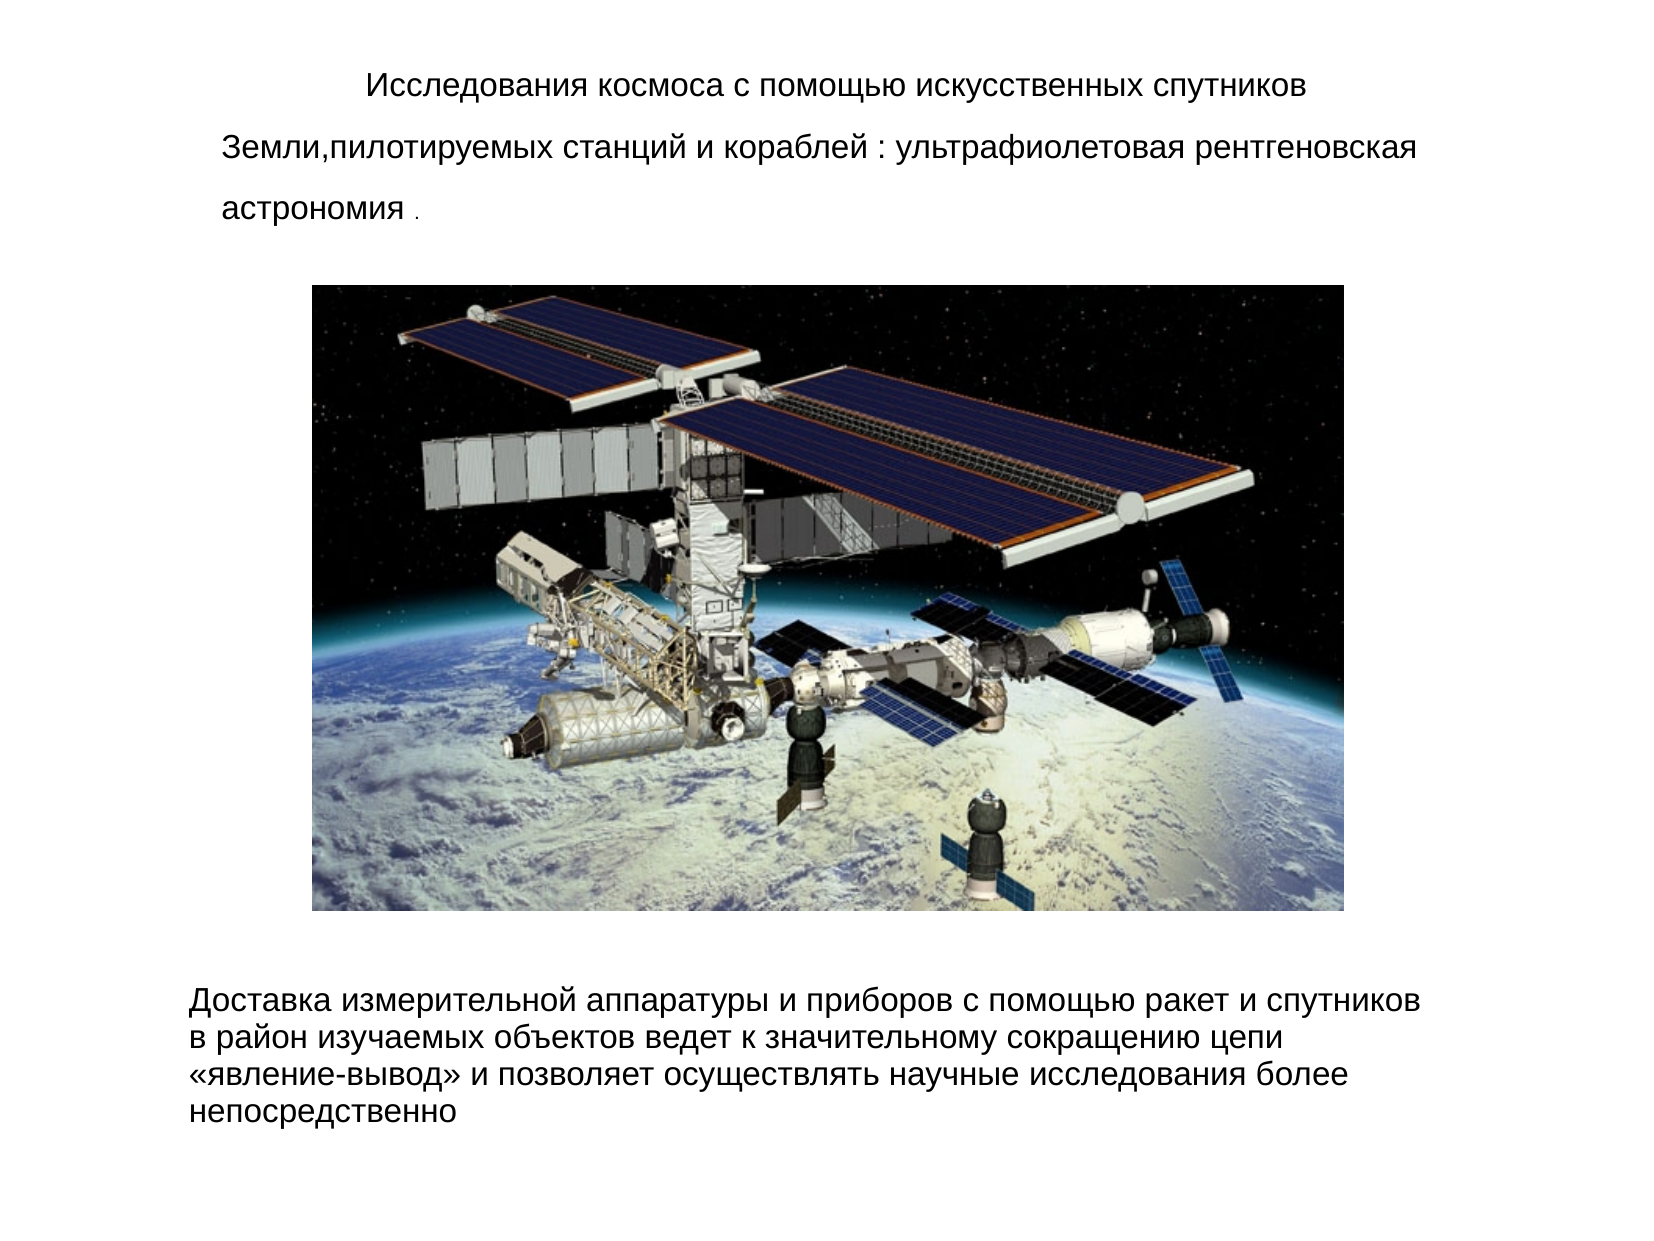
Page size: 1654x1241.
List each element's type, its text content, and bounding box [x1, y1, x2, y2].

text_box Исследования космоса с помощью искусственных спутников Земли,пилотируемых станций и кораблей : ультрафиолетовая рентгеновская астрономия . [206, 59, 1477, 284]
picture [312, 285, 1344, 911]
text_box Доставка измерительной аппаратуры и приборов с помощью ракет и спутников в район изучаемых объектов ведет к значительному сокращению цепи «явление-вывод» и позволяет осуществлять научные исследования более непосредственно [174, 974, 1447, 1187]
